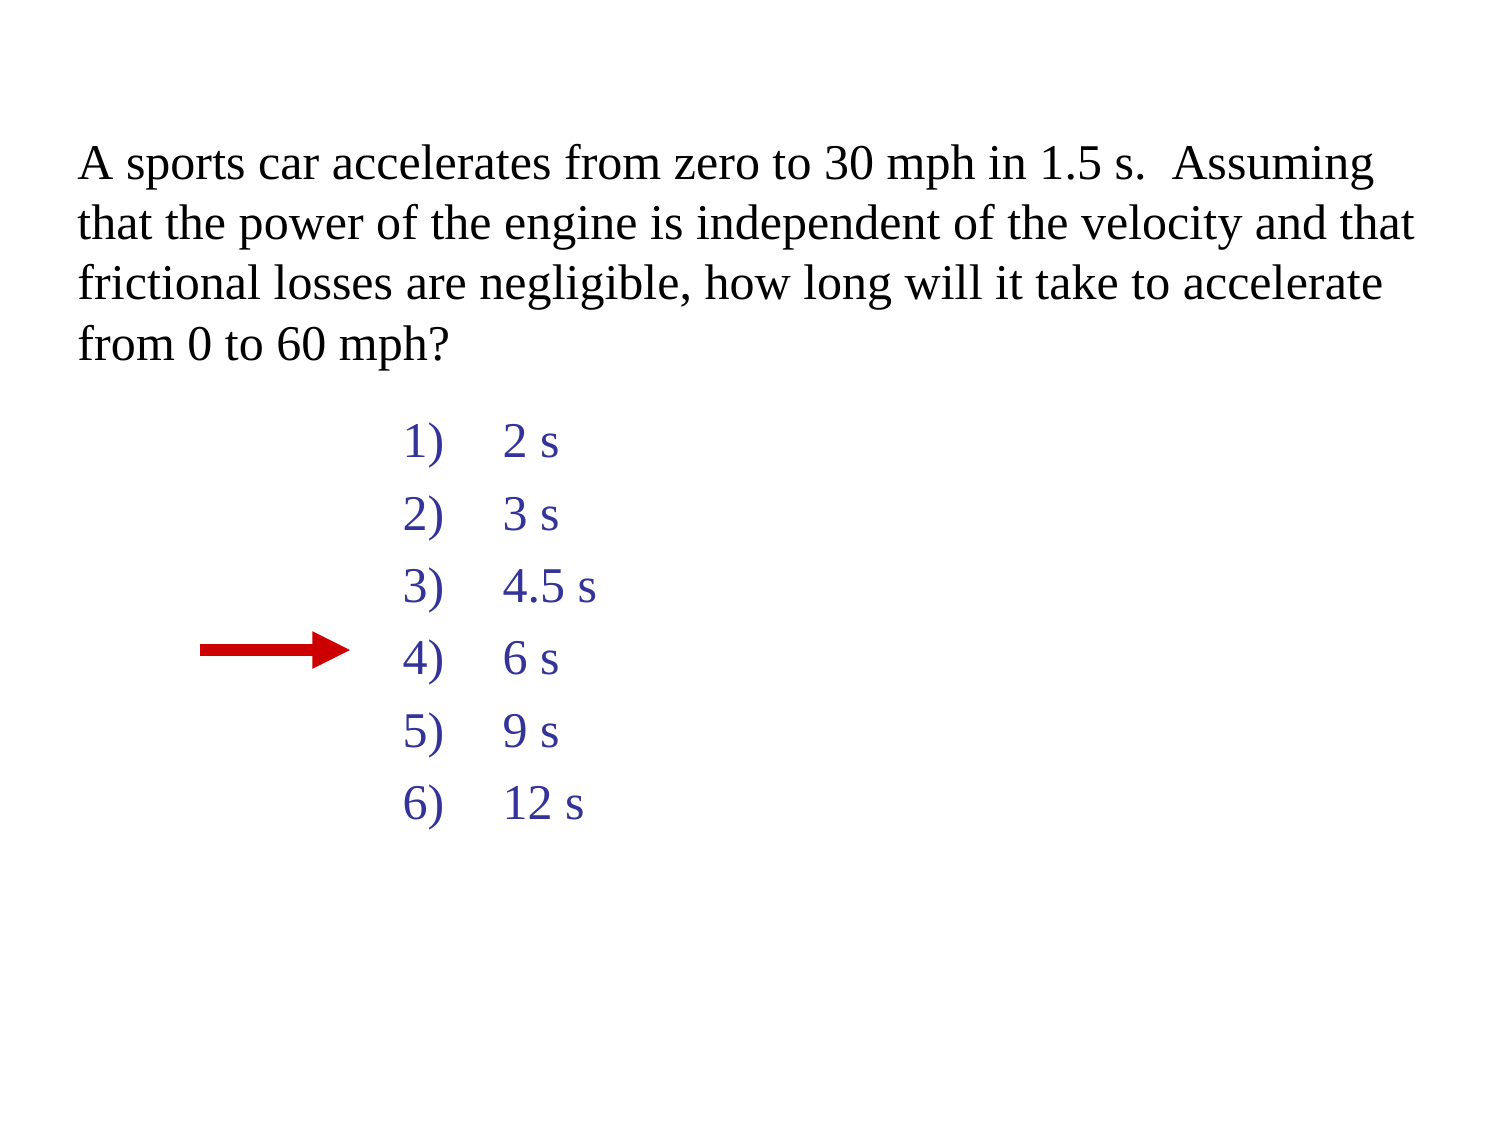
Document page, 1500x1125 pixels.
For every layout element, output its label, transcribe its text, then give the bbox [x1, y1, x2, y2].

list 2 s 3 s 4.5 s 6 s 9 s 12 s [387, 399, 813, 938]
title A sports car accelerates from zero to 30 mph in 1.5 s. Assuming that the power of the engine is independent of the velocity and that frictional losses are negligible, how long will it take to accelerate from 0 to 60 mph? [62, 87, 1450, 413]
